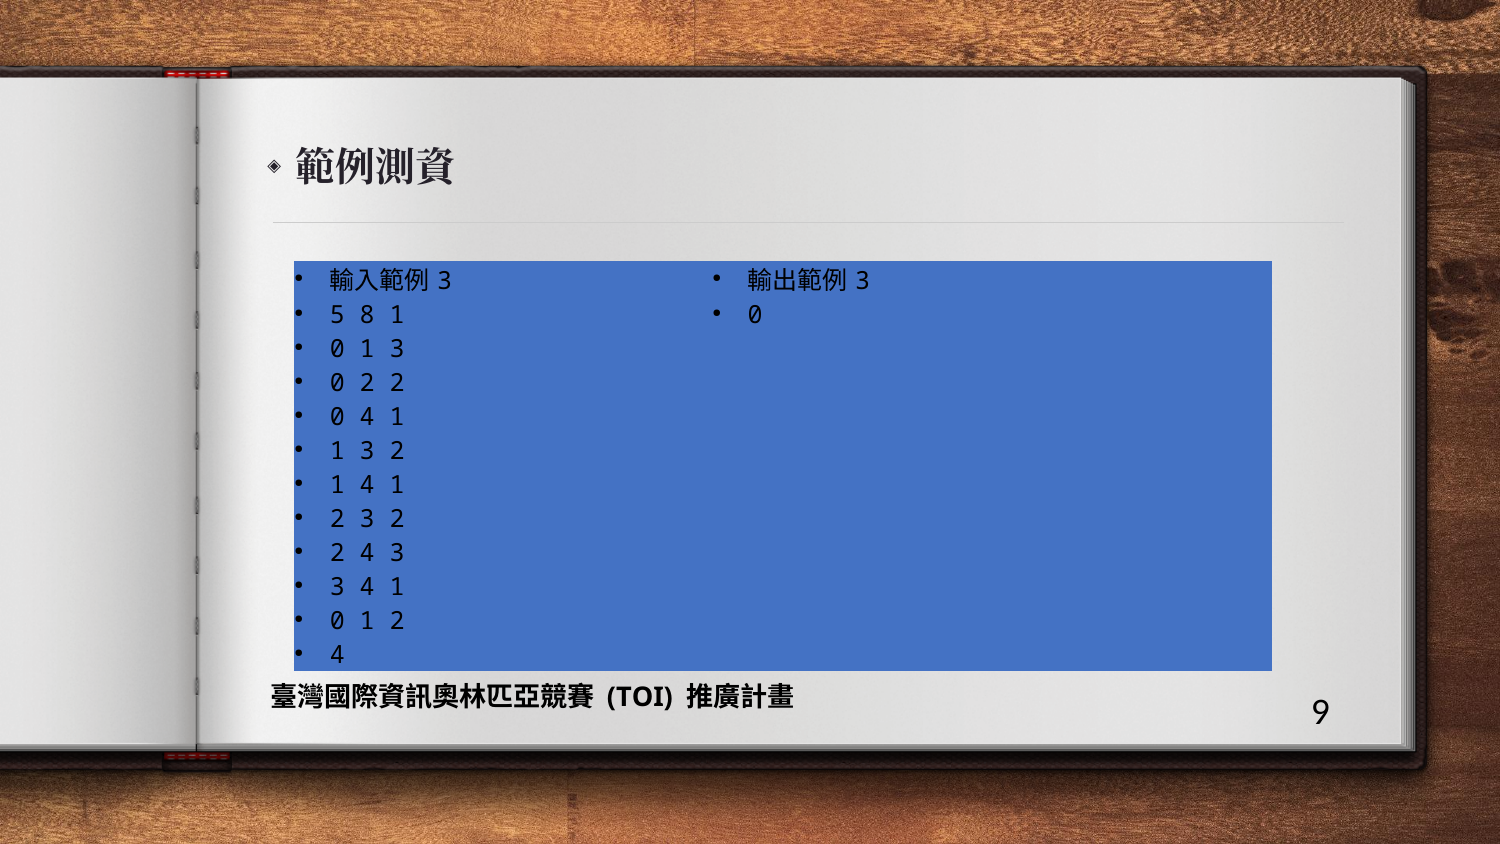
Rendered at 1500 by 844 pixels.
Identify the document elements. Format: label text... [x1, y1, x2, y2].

table_header 輸入範例3 5 8 1 0 1 3 0 2 2 0 4 1 1 3 2 1 4 1 2 3 2 2 4 3 3 4 1 0 1 2 4 [294, 261, 712, 671]
text_box [1295, 672, 1386, 737]
table_header 輸出範例3 0 [712, 261, 1272, 671]
list 範例測資 [252, 126, 1194, 205]
